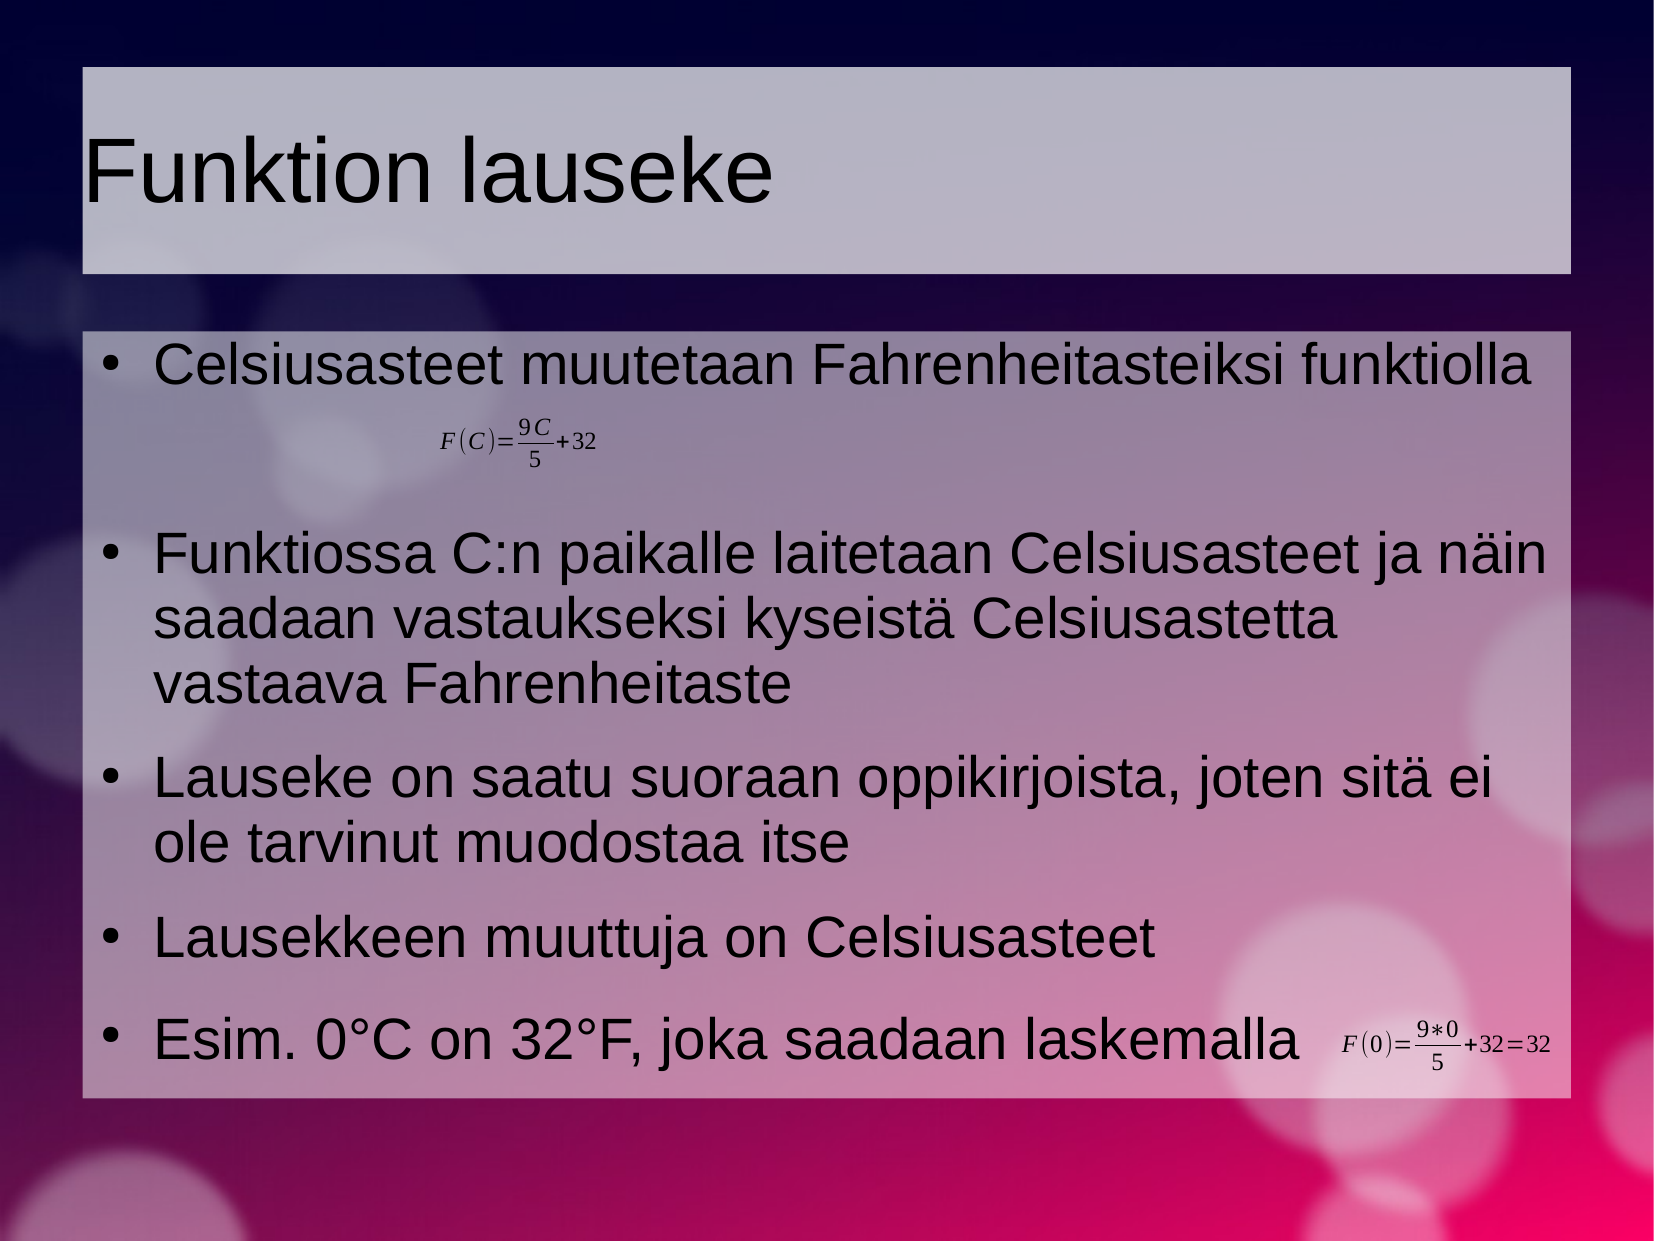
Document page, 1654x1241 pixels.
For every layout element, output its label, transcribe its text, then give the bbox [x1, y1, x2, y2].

chart [433, 413, 603, 473]
picture [0, 0, 1654, 1241]
list Celsiusasteet muutetaan Fahrenheitasteiksi funktiolla Funktiossa C:n paikalle laitetaan Celsiusasteet ja näin saadaan vastaukseksi kyseistä Celsiusastetta vastaava Fahrenheitaste Lauseke on saatu suoraan oppikirjoista, joten sitä ei ole tarvinut muodostaa itse Lausekkeen muuttuja on Celsiusasteet Esim. 0°C on 32°F, joka saadaan laskemalla [82, 331, 1571, 1099]
title Funktion lauseke [82, 67, 1571, 275]
chart [1334, 1015, 1557, 1075]
